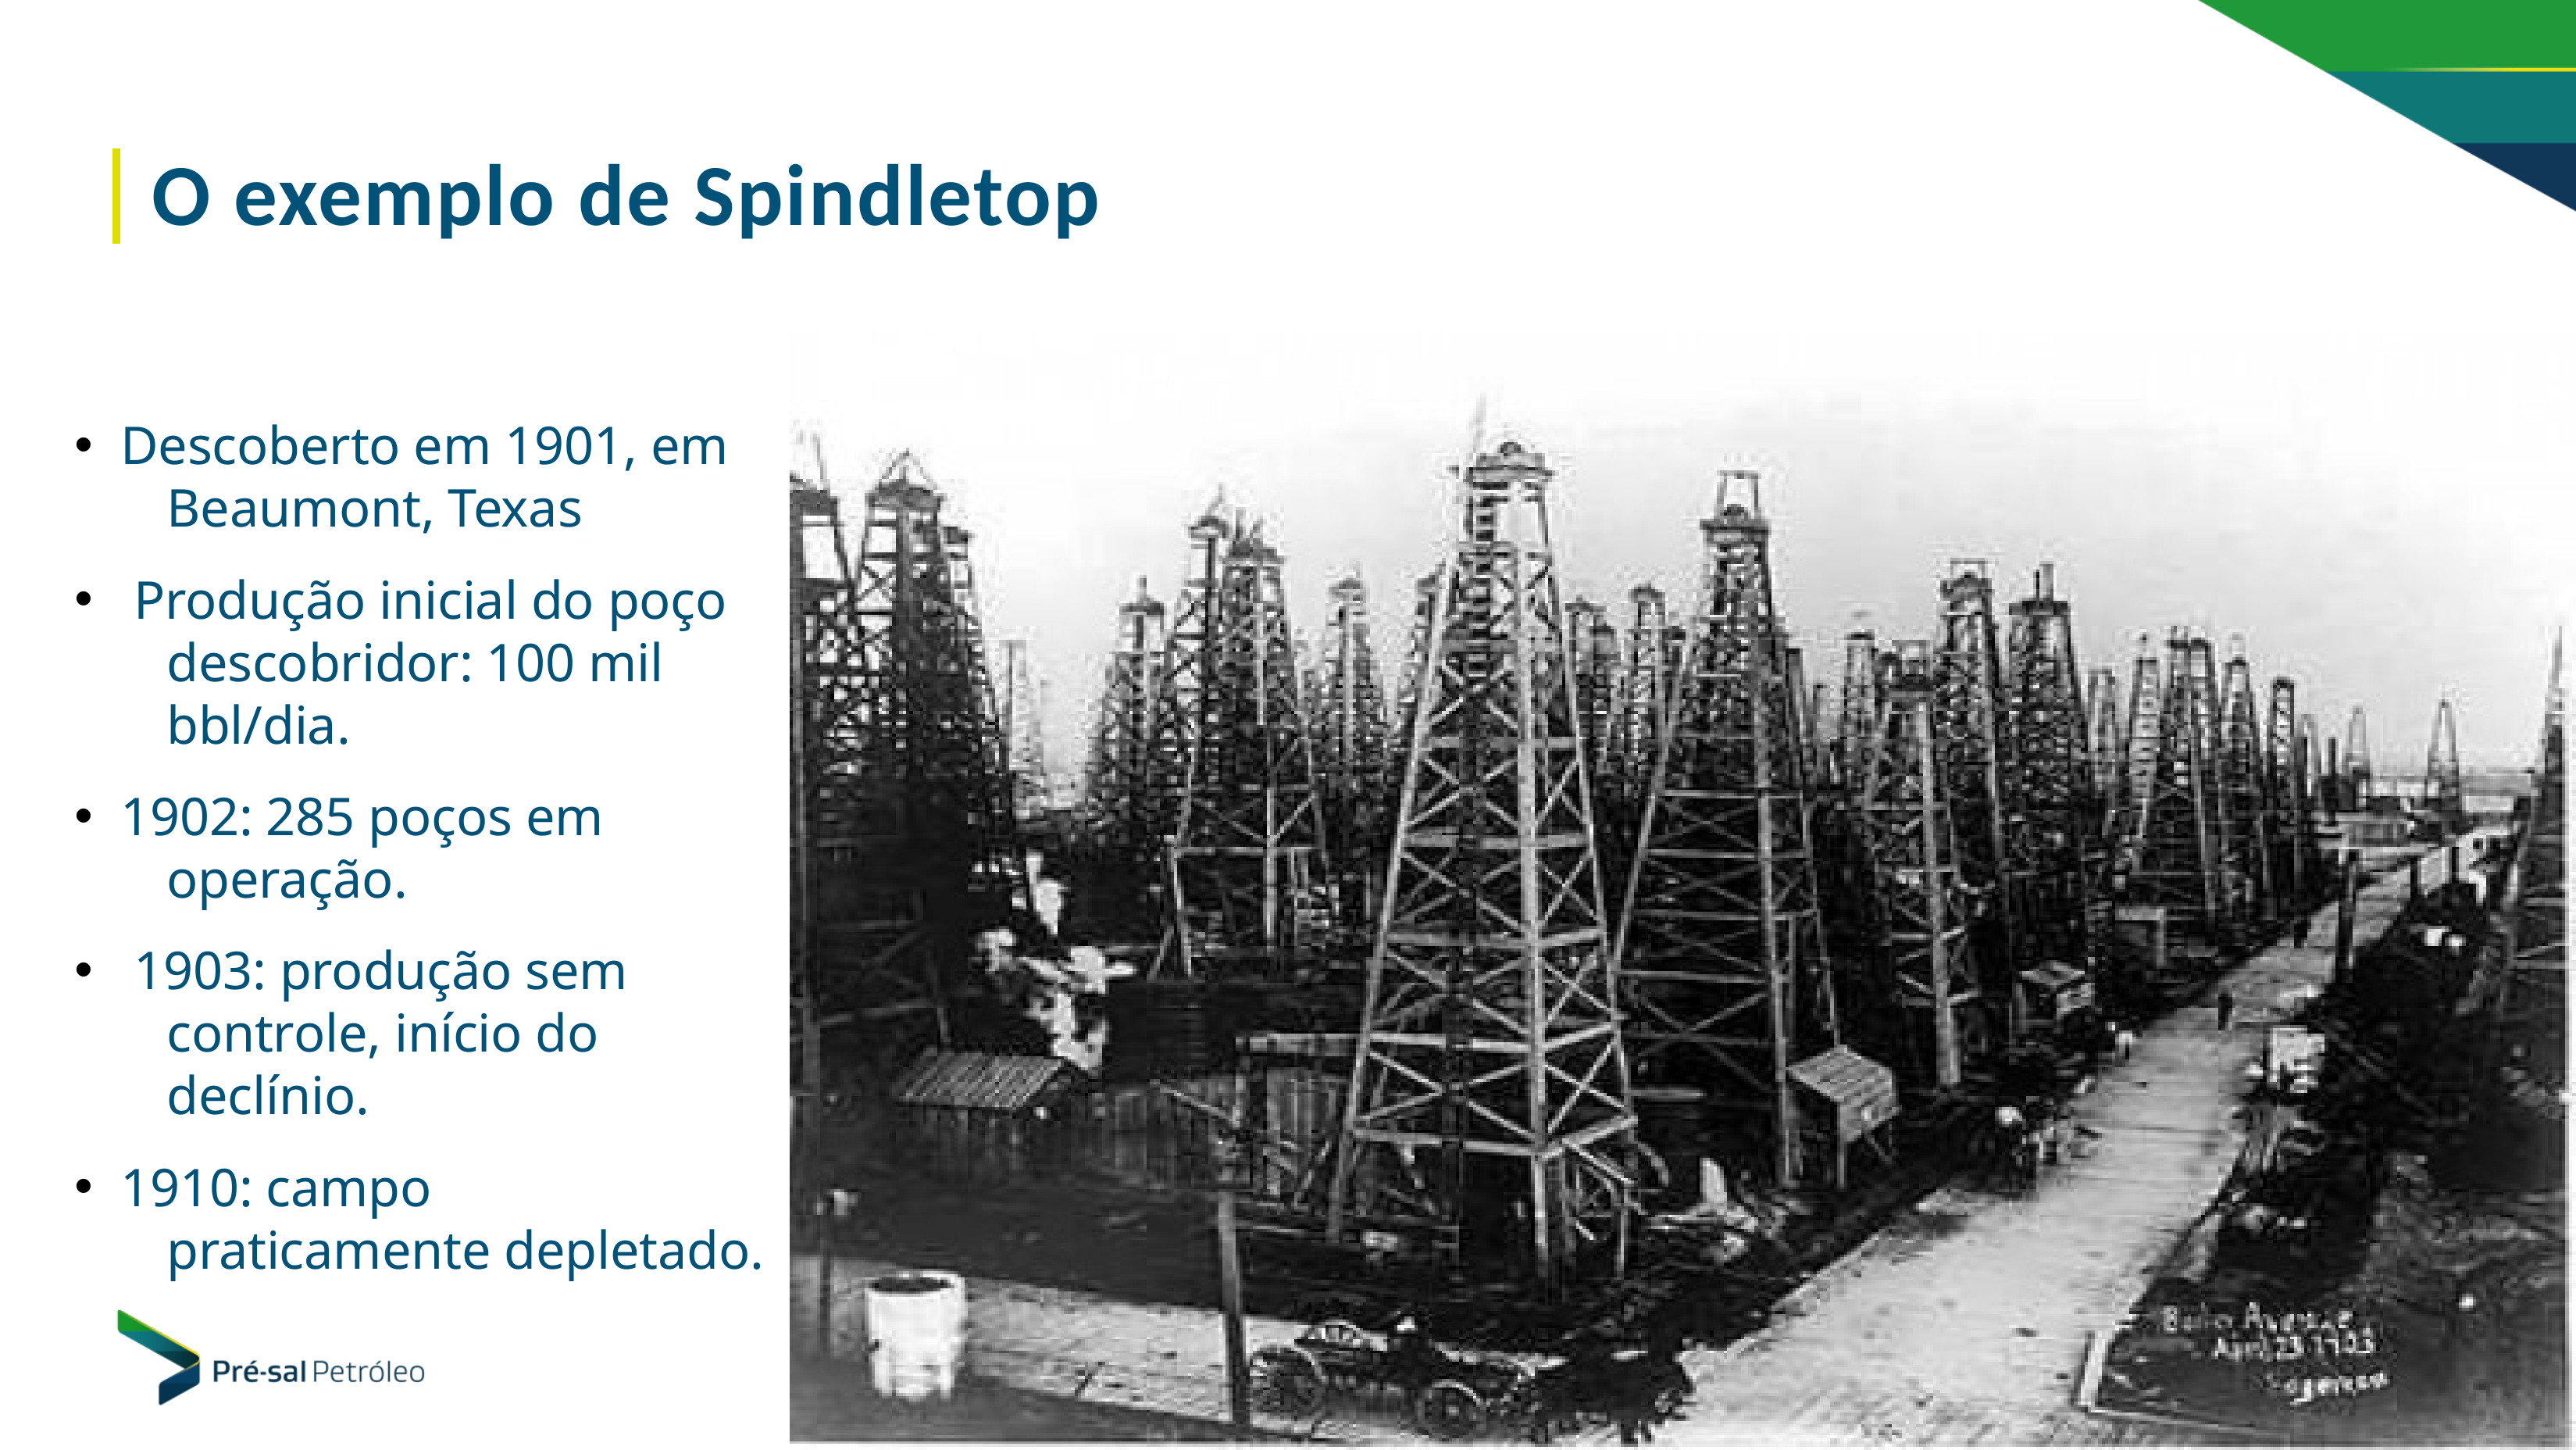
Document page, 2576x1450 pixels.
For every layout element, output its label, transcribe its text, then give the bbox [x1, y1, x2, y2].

title O exemplo de Spindletop [150, 158, 1913, 245]
text_box Descoberto em 1901, em Beaumont, Texas Produção inicial do poço descobridor: 100 mil bbl/dia. 1902: 285 poços em operação. 1903: produção sem controle, início do declínio. 1910: campo praticamente depletado. [52, 401, 790, 1189]
picture [790, 332, 2576, 1450]
